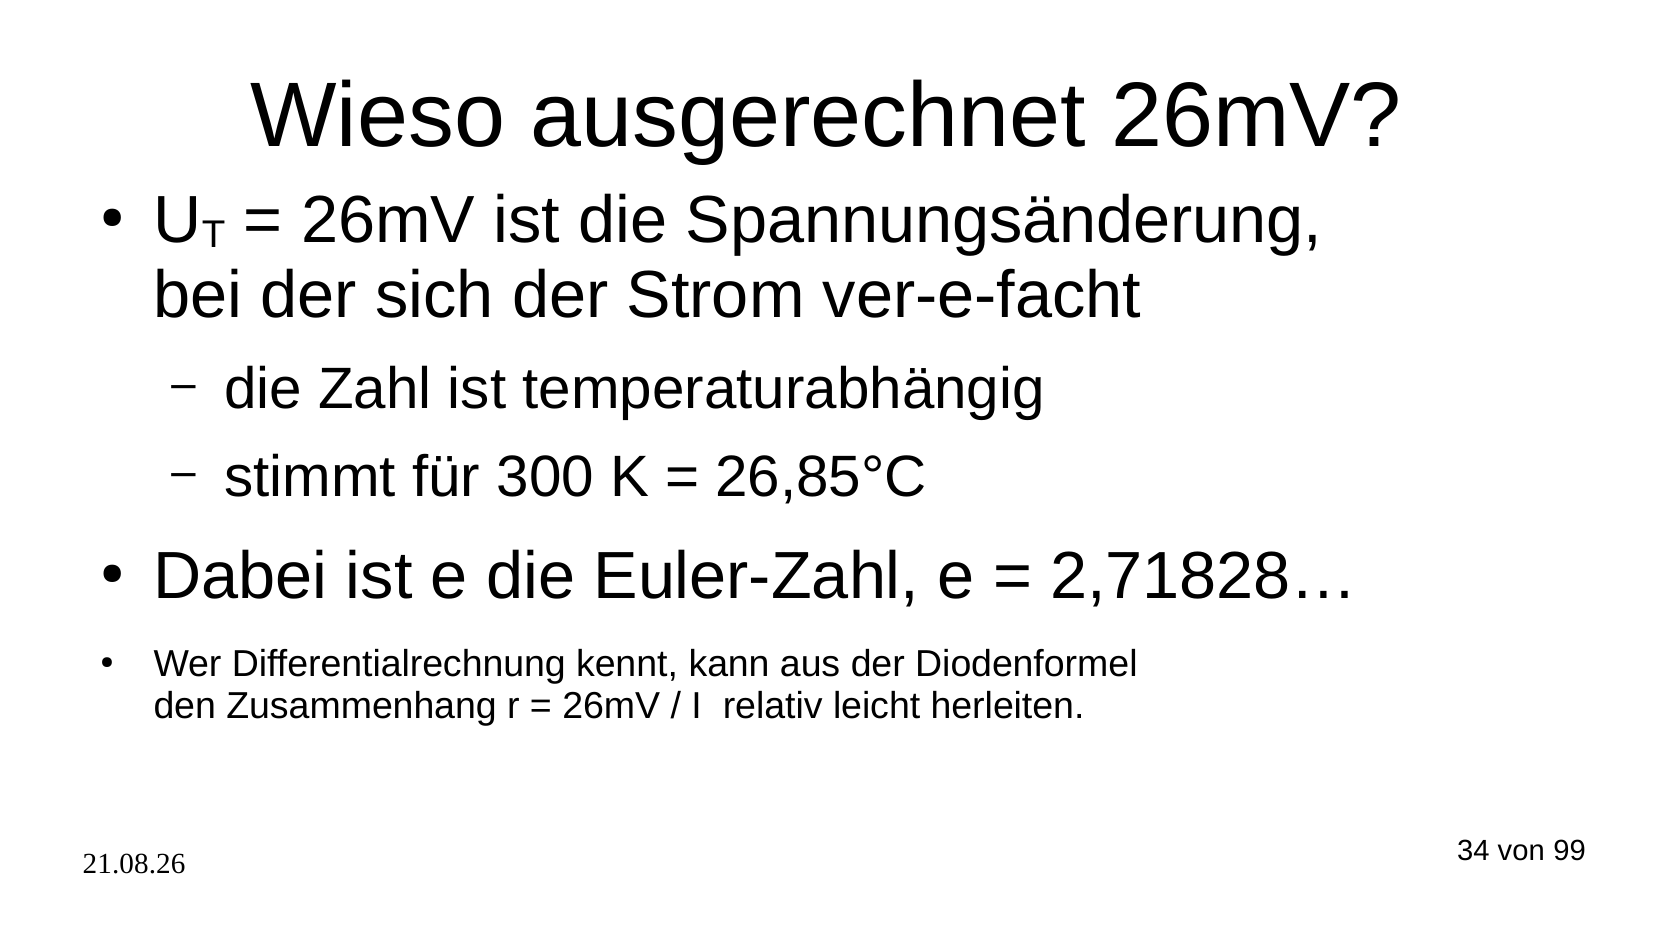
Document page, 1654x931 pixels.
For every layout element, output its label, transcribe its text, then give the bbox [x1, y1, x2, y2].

list UT = 26mV ist die Spannungsänderung, bei der sich der Strom ver-e-facht die Zahl ist temperaturabhängig stimmt für 300 K = 26,85°C Dabei ist e die Euler-Zahl, e = 2,71828… Wer Differentialrechnung kennt, kann aus der Diodenformel den Zusammenhang r = 26mV / I relativ leicht herleiten. [82, 182, 1571, 815]
title Wieso ausgerechnet 26mV? [82, 37, 1571, 182]
